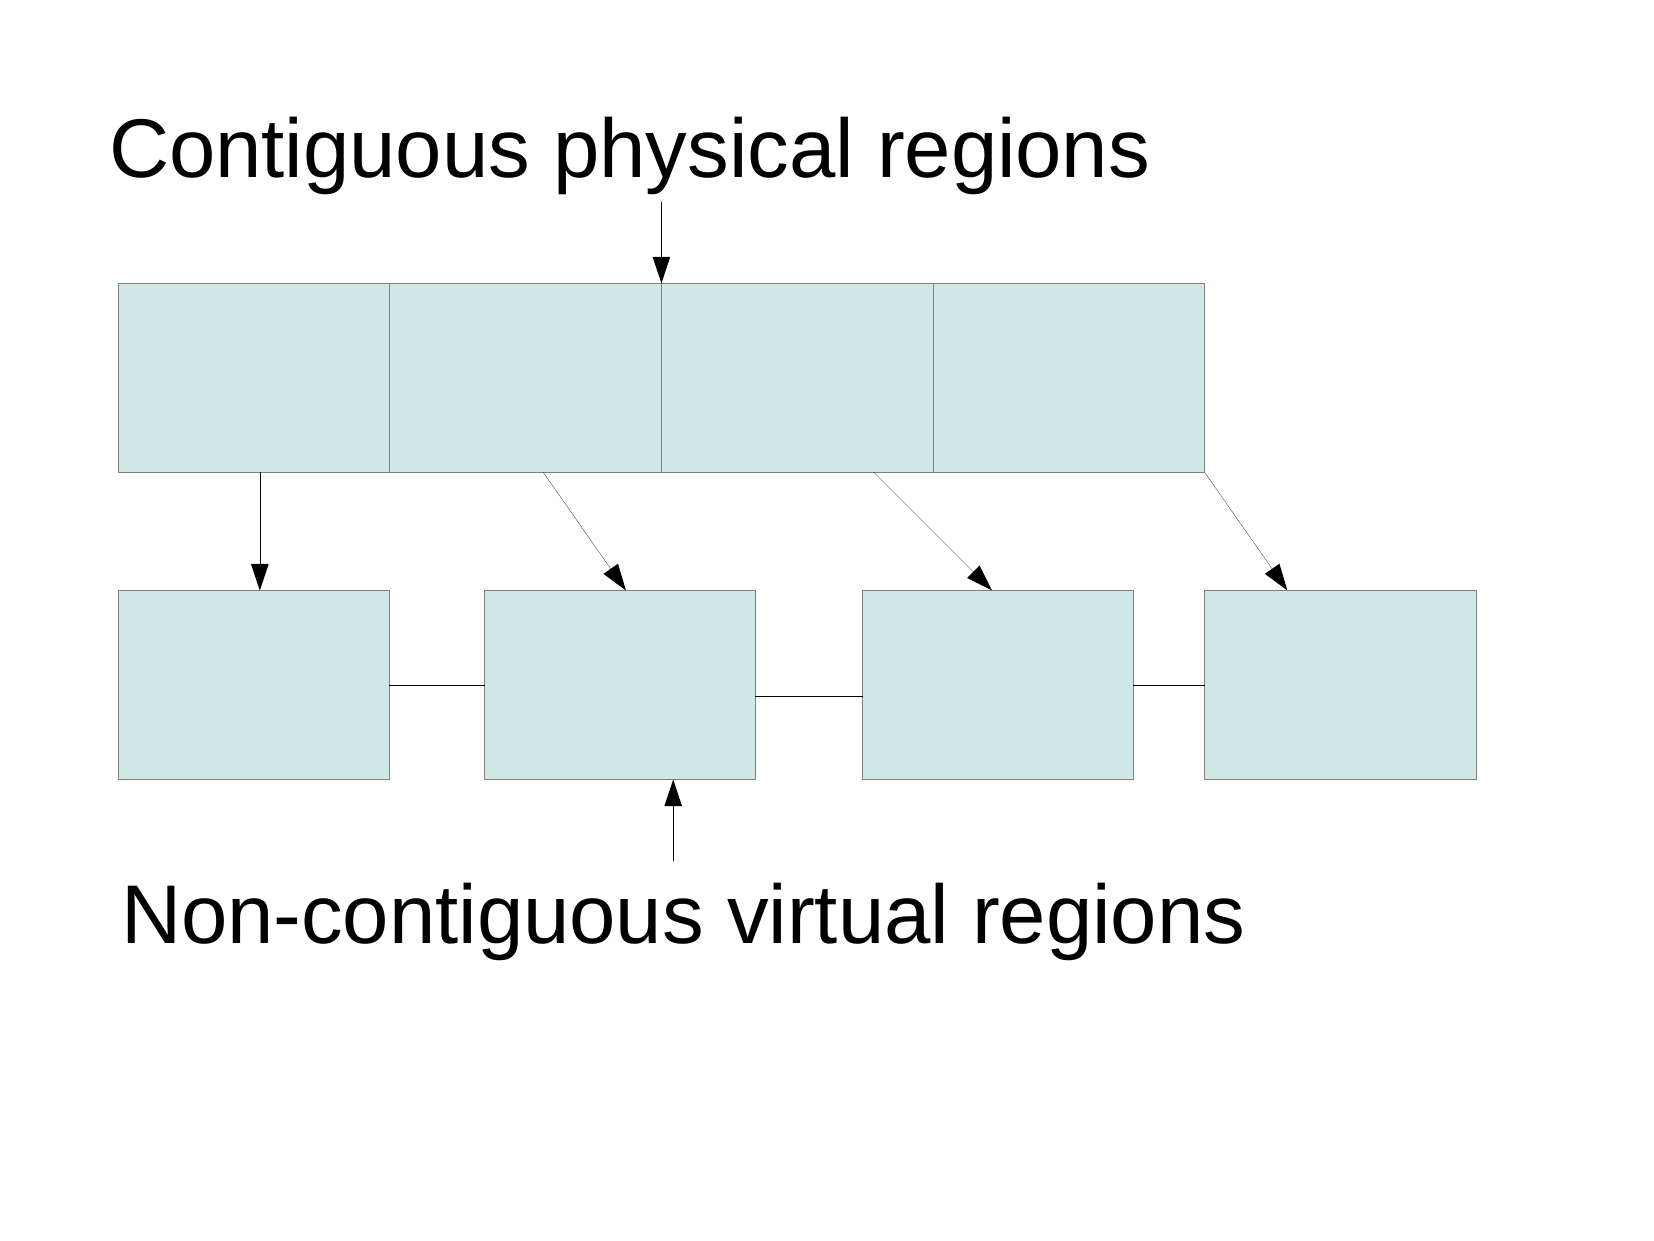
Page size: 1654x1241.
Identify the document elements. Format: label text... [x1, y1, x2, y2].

text_box [1204, 590, 1477, 780]
text_box Non-contiguous virtual regions [106, 860, 1477, 969]
text_box [118, 283, 1205, 473]
text_box [118, 590, 390, 780]
text_box [862, 590, 1134, 780]
text_box Contiguous physical regions [94, 94, 1453, 203]
text_box [484, 590, 756, 780]
